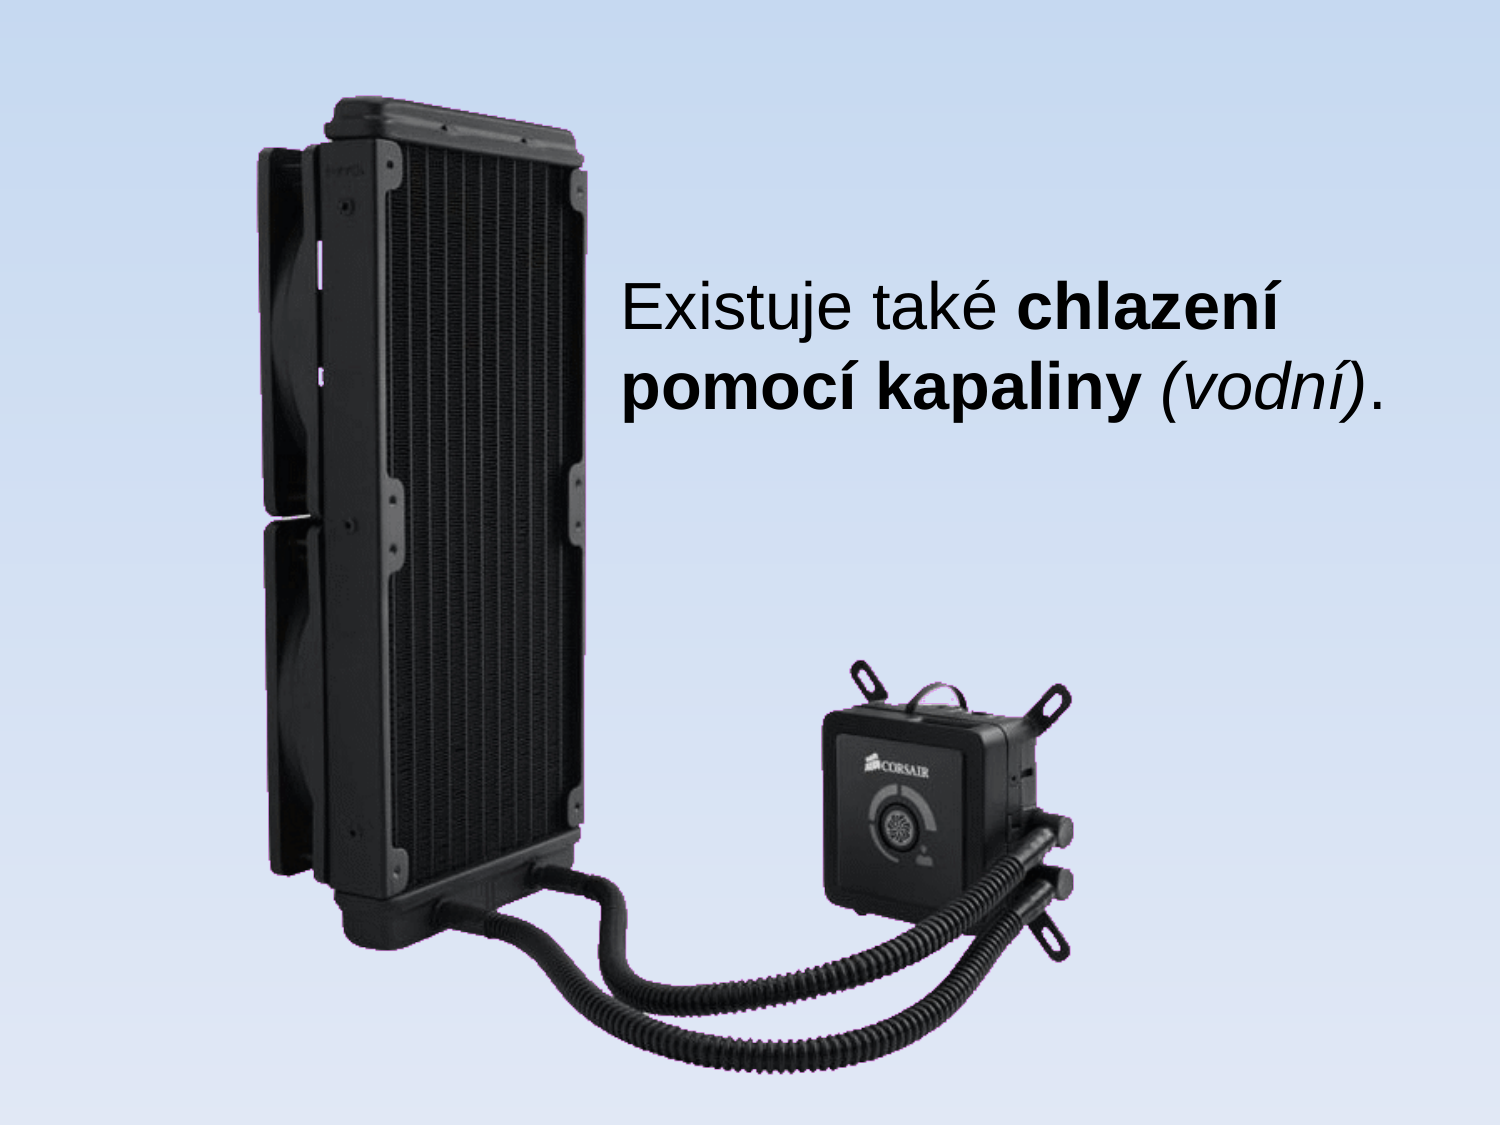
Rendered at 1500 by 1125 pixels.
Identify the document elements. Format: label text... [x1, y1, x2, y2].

picture [162, 81, 1164, 1083]
list Existuje také chlazení pomocí kapaliny (vodní). [1164, 255, 1436, 587]
